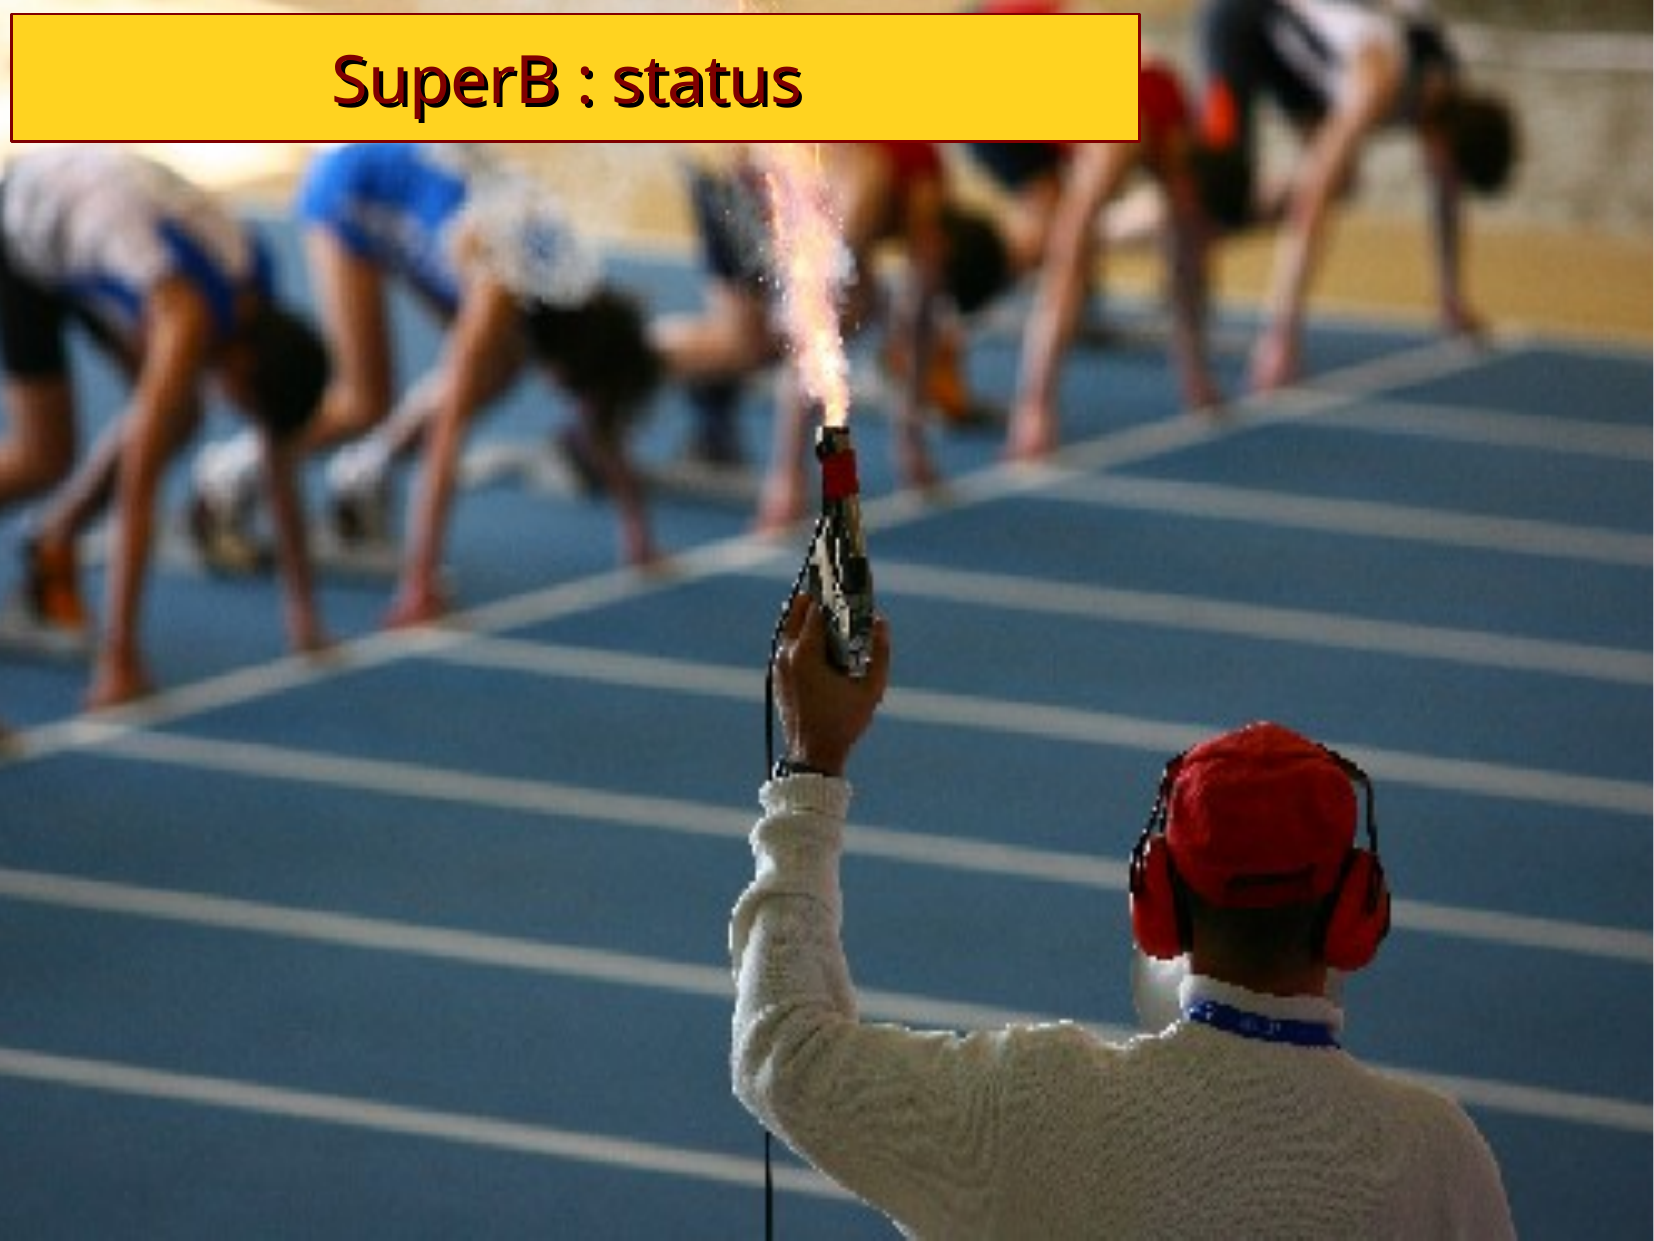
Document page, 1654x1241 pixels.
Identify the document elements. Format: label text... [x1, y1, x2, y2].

picture [0, 0, 1654, 1241]
title SuperB : status [11, 13, 1140, 142]
